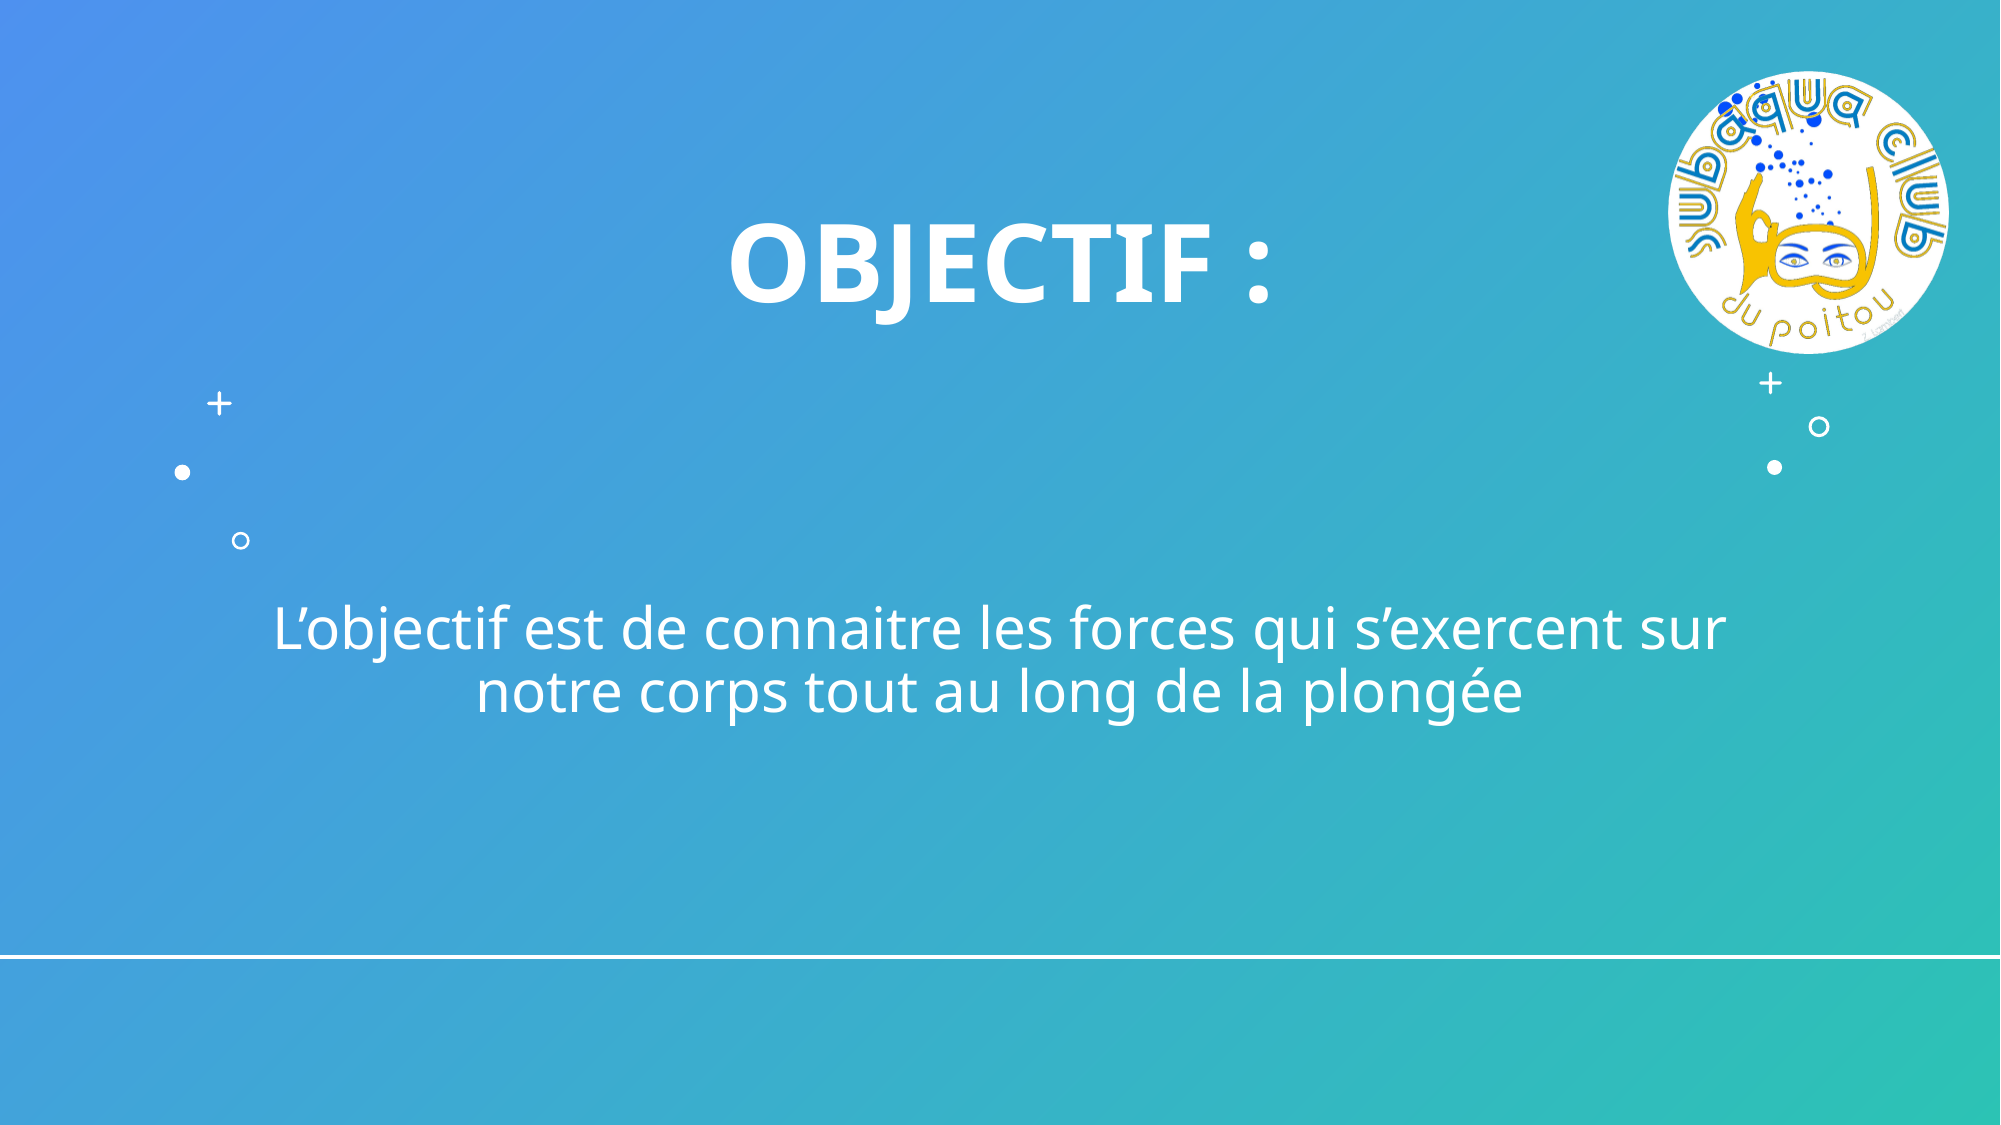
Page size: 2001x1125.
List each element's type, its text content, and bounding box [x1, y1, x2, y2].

text_box [0, 959, 2000, 1125]
text_box [0, 0, 2000, 955]
picture [1668, 71, 1949, 354]
subtitle L’objectif est de connaitre les forces qui s’exercent sur notre corps tout au long de la plongée [249, 591, 1751, 809]
title Objectif : [249, 198, 1751, 582]
